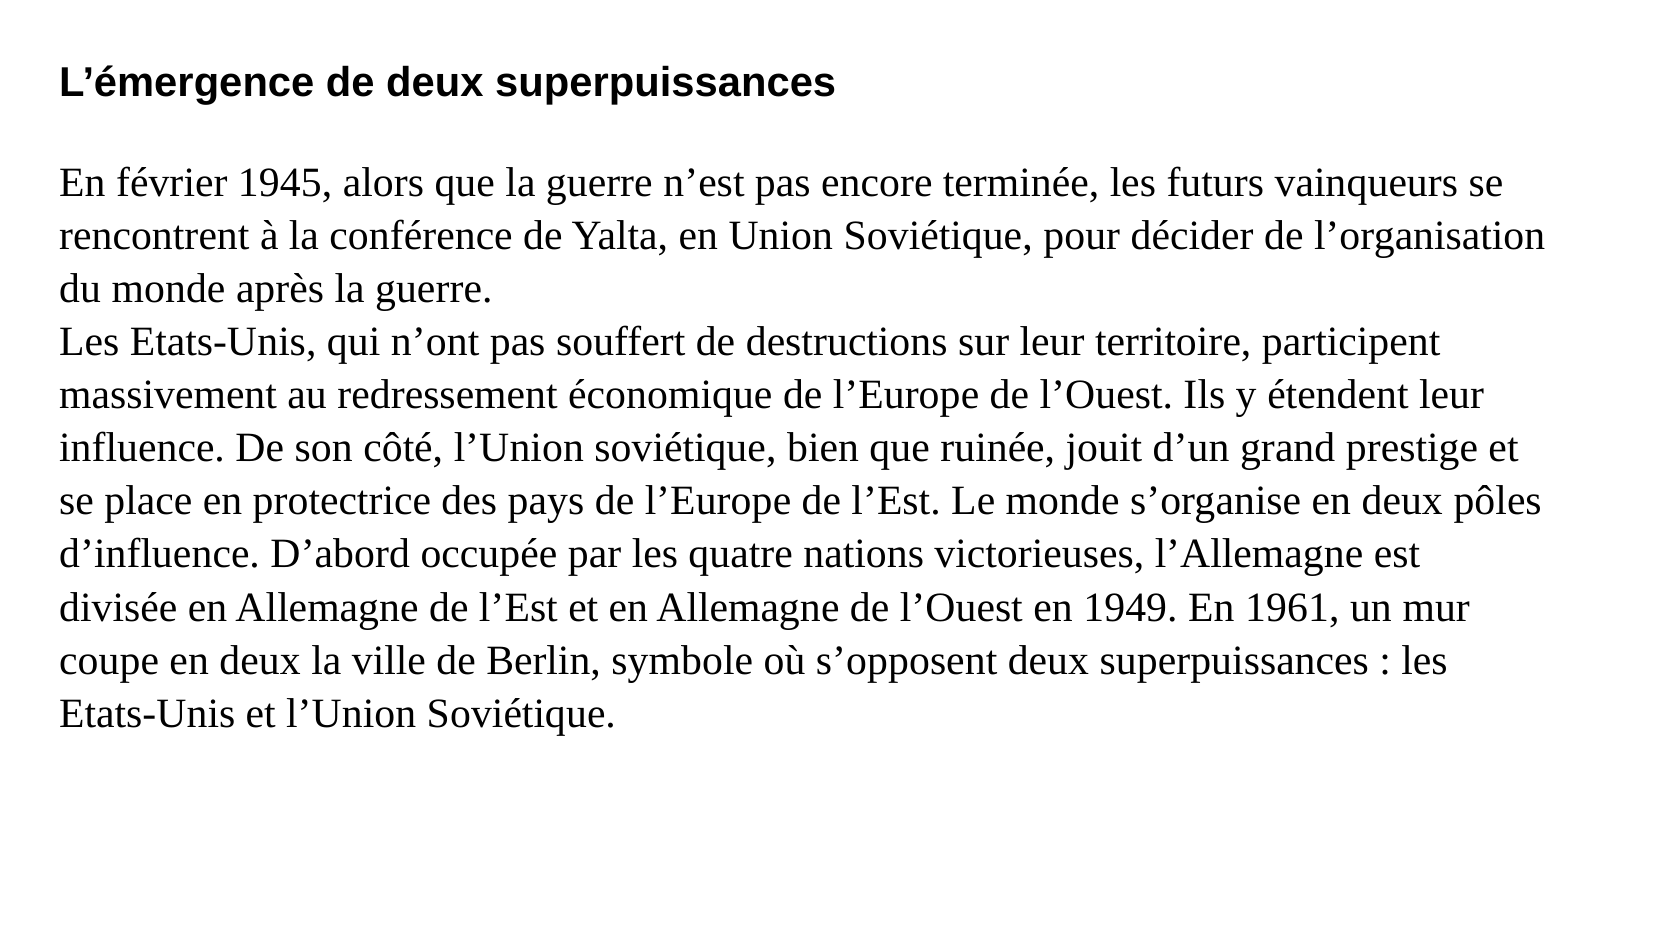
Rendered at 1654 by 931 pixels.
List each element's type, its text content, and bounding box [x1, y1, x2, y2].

text_box L’émergence de deux superpuissances En février 1945, alors que la guerre n’est pas encore terminée, les futurs vainqueurs se rencontrent à la conférence de Yalta, en Union Soviétique, pour décider de l’organisation du monde après la guerre. Les Etats-Unis, qui n’ont pas souffert de destructions sur leur territoire, participent massivement au redressement économique de l’Europe de l’Ouest. Ils y étendent leur influence. De son côté, l’Union soviétique, bien que ruinée, jouit d’un grand prestige et se place en protectrice des pays de l’Europe de l’Est. Le monde s’organise en deux pôles d’influence. D’abord occupée par les quatre nations victorieuses, l’Allemagne est divisée en Allemagne de l’Est et en Allemagne de l’Ouest en 1949. En 1961, un mur coupe en deux la ville de Berlin, symbole où s’opposent deux superpuissances : les Etats-Unis et l’Union Soviétique. [59, 59, 1548, 737]
